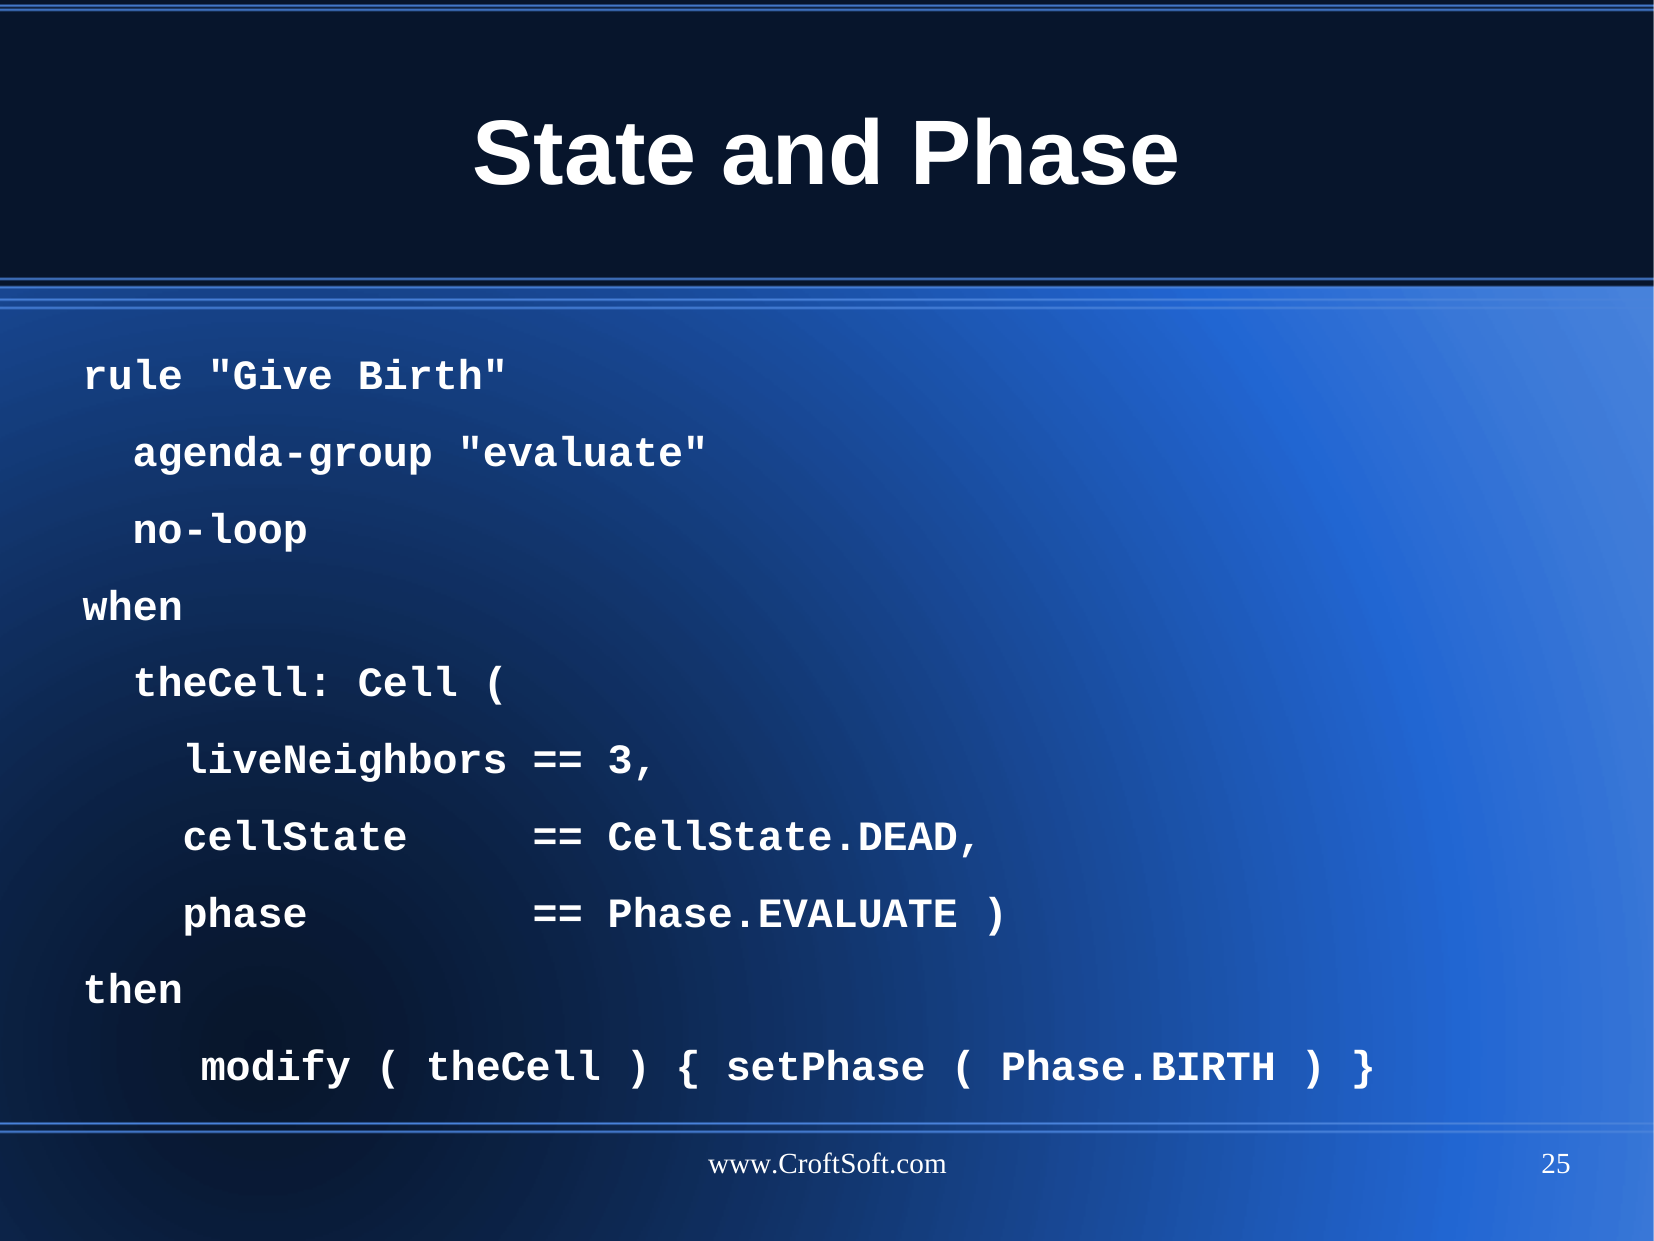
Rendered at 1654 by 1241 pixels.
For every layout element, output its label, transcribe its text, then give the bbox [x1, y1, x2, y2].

picture [0, 0, 1654, 1241]
list rule "Give Birth" agenda-group "evaluate" no-loop when theCell: Cell ( liveNeighbors == 3, cellState == CellState.DEAD, phase == Phase.EVALUATE ) then modify ( theCell ) { setPhase ( Phase.BIRTH ) } [82, 355, 1571, 1177]
title State and Phase [82, 49, 1571, 257]
